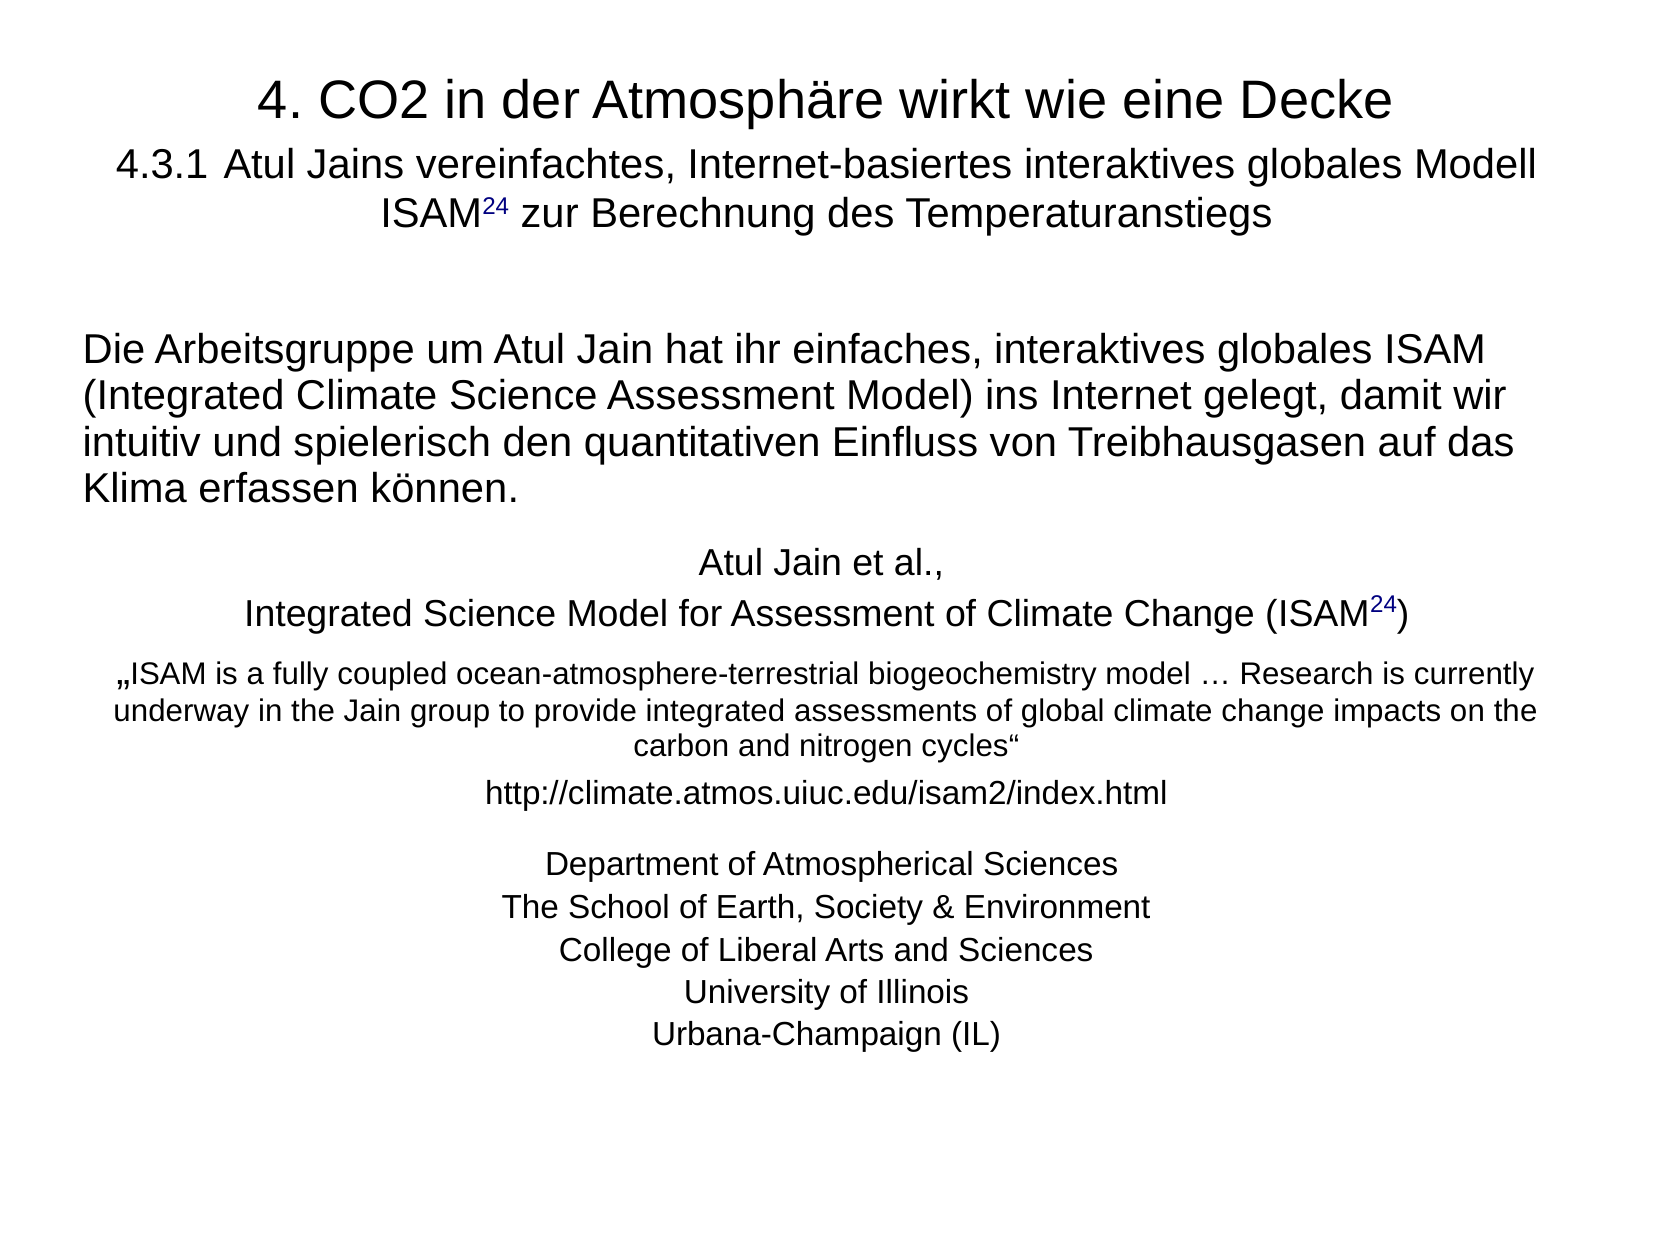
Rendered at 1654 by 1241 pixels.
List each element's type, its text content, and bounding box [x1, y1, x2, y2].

list Die Arbeitsgruppe um Atul Jain hat ihr einfaches, interaktives globales ISAM (Integrated Climate Science Assessment Model) ins Internet gelegt, damit wir intuitiv und spielerisch den quantitativen Einfluss von Treibhausgasen auf das Klima erfassen können. Atul Jain et al., Integrated Science Model for Assessment of Climate Change (ISAM24) „ISAM is a fully coupled ocean-atmosphere-terrestrial biogeochemistry model … Research is currently underway in the Jain group to provide integrated assessments of global climate change impacts on the carbon and nitrogen cycles“ http://climate.atmos.uiuc.edu/isam2/index.html Department of Atmospherical Sciences The School of Earth, Society & Environment College of Liberal Arts and Sciences University of Illinois Urbana-Champaign (IL) [82, 325, 1571, 1145]
title 4. CO2 in der Atmosphäre wirkt wie eine Decke 4.3.1 Atul Jains vereinfachtes, Internet-basiertes interaktives globales Modell ISAM24 zur Berechnung des Temperaturanstiegs [82, 49, 1571, 257]
